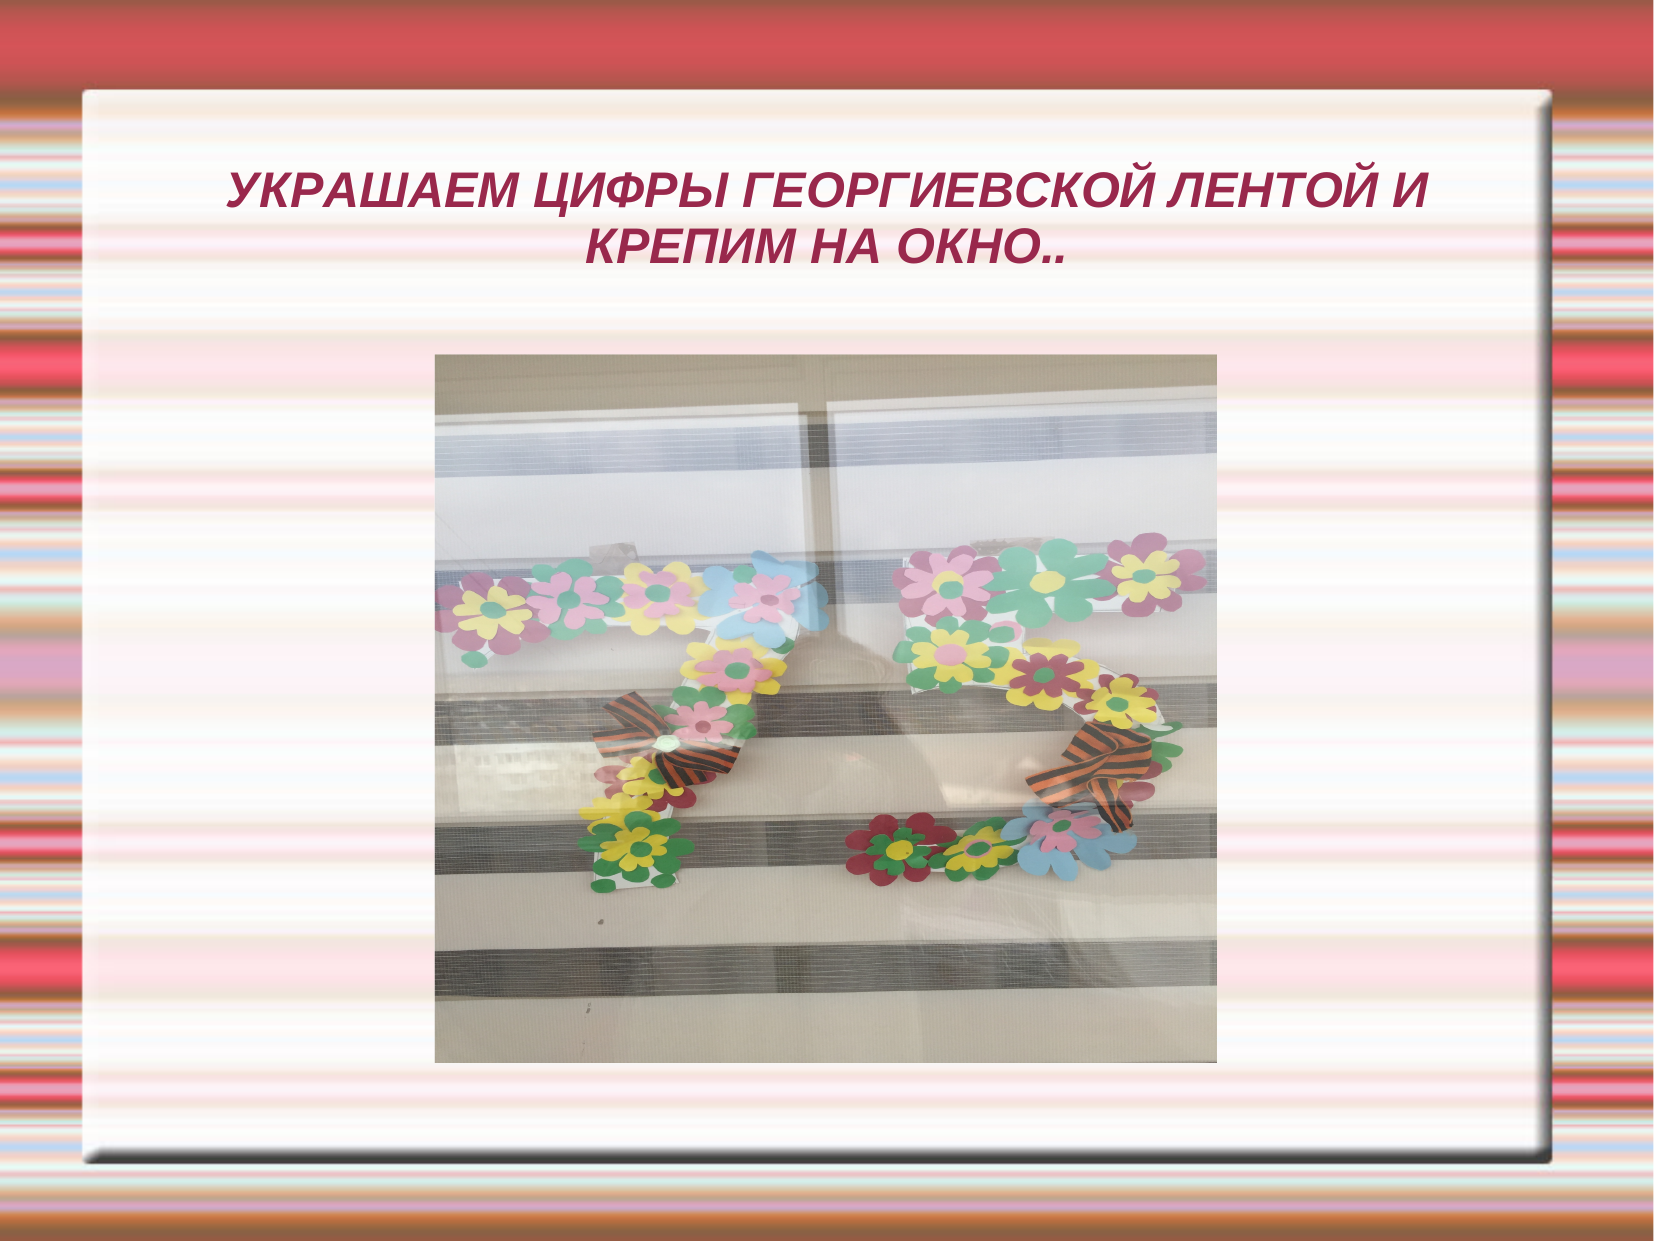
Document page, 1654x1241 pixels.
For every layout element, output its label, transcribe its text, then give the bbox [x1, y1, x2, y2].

picture [0, 0, 1654, 1241]
title УКРАШАЕМ ЦИФРЫ ГЕОРГИЕВСКОЙ ЛЕНТОЙ И КРЕПИМ НА ОКНО.. [121, 114, 1534, 322]
